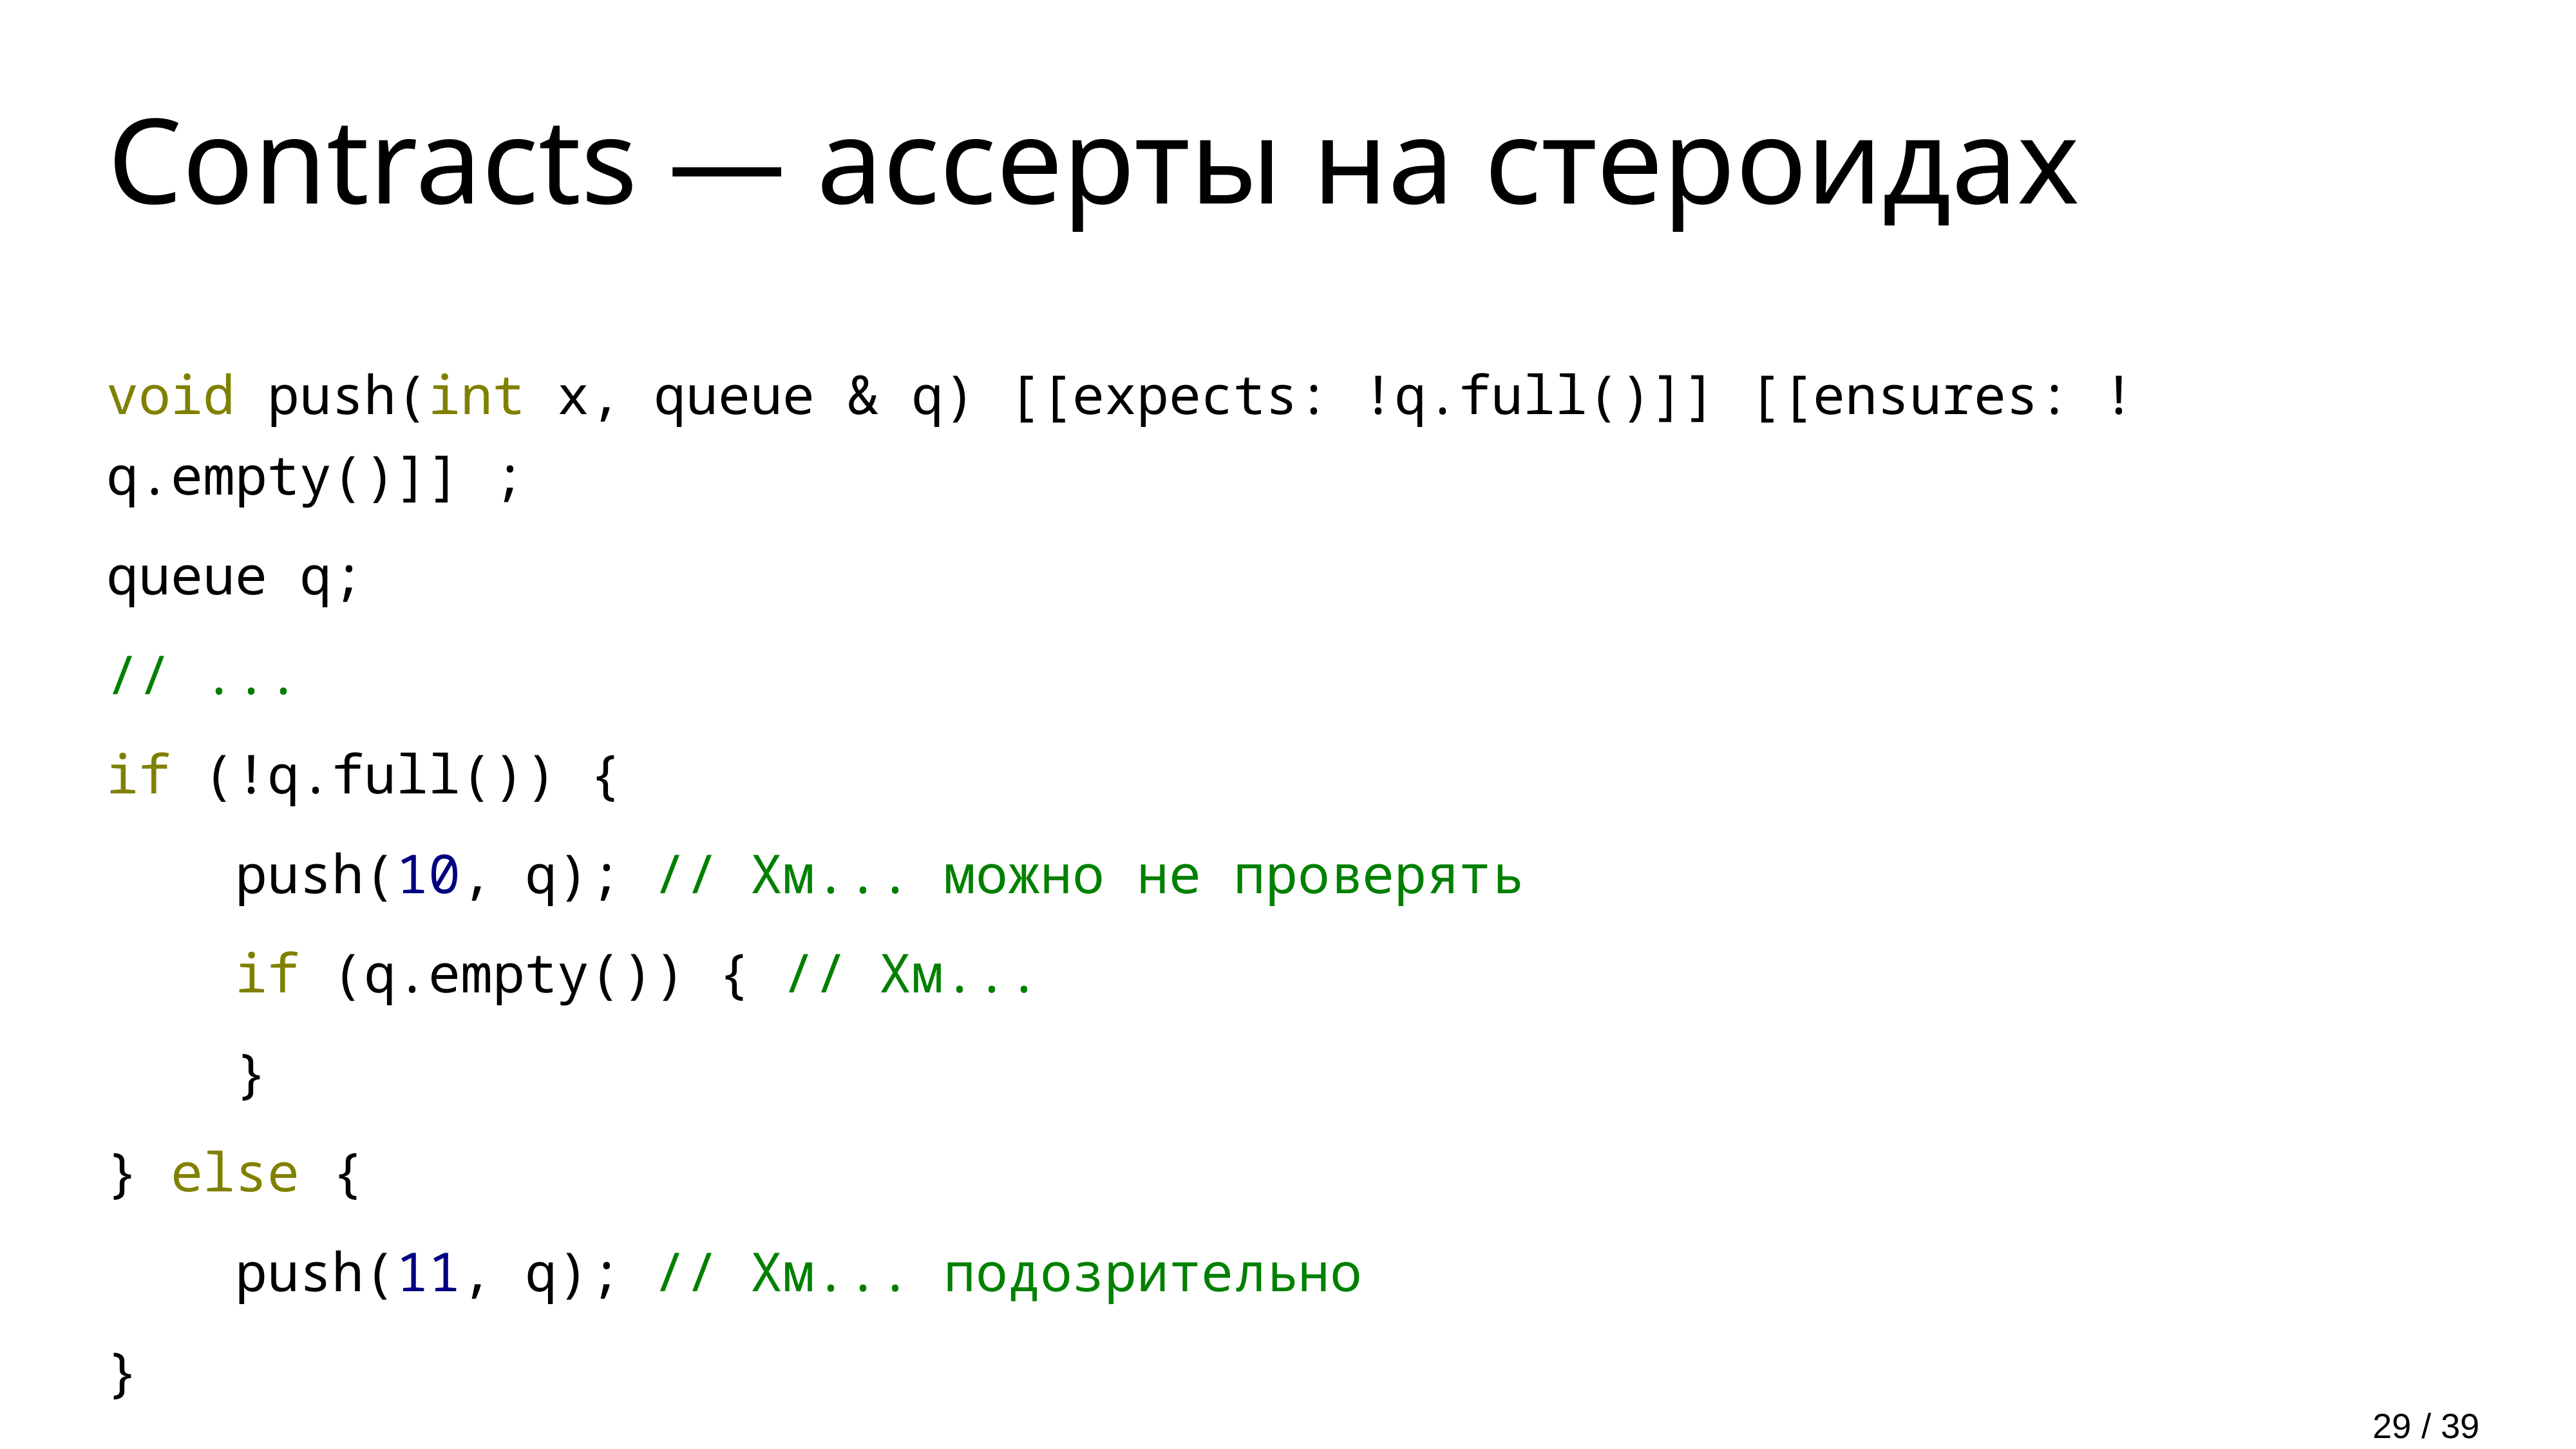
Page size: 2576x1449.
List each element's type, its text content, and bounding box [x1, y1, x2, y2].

title Contracts — ассерты на стероидах [108, 80, 2468, 242]
list void push(int x, queue & q) [[expects: !q.full()]] [[ensures: !q.empty()]] ; queue q; // ... if (!q.full()) { push(10, q); // Хм... можно не проверять if (q.empty()) { // Хм... } } else { push(11, q); // Хм... подозрительно } [0, 295, 2576, 1449]
text_box <number> / 39 [2363, 1402, 2576, 1449]
